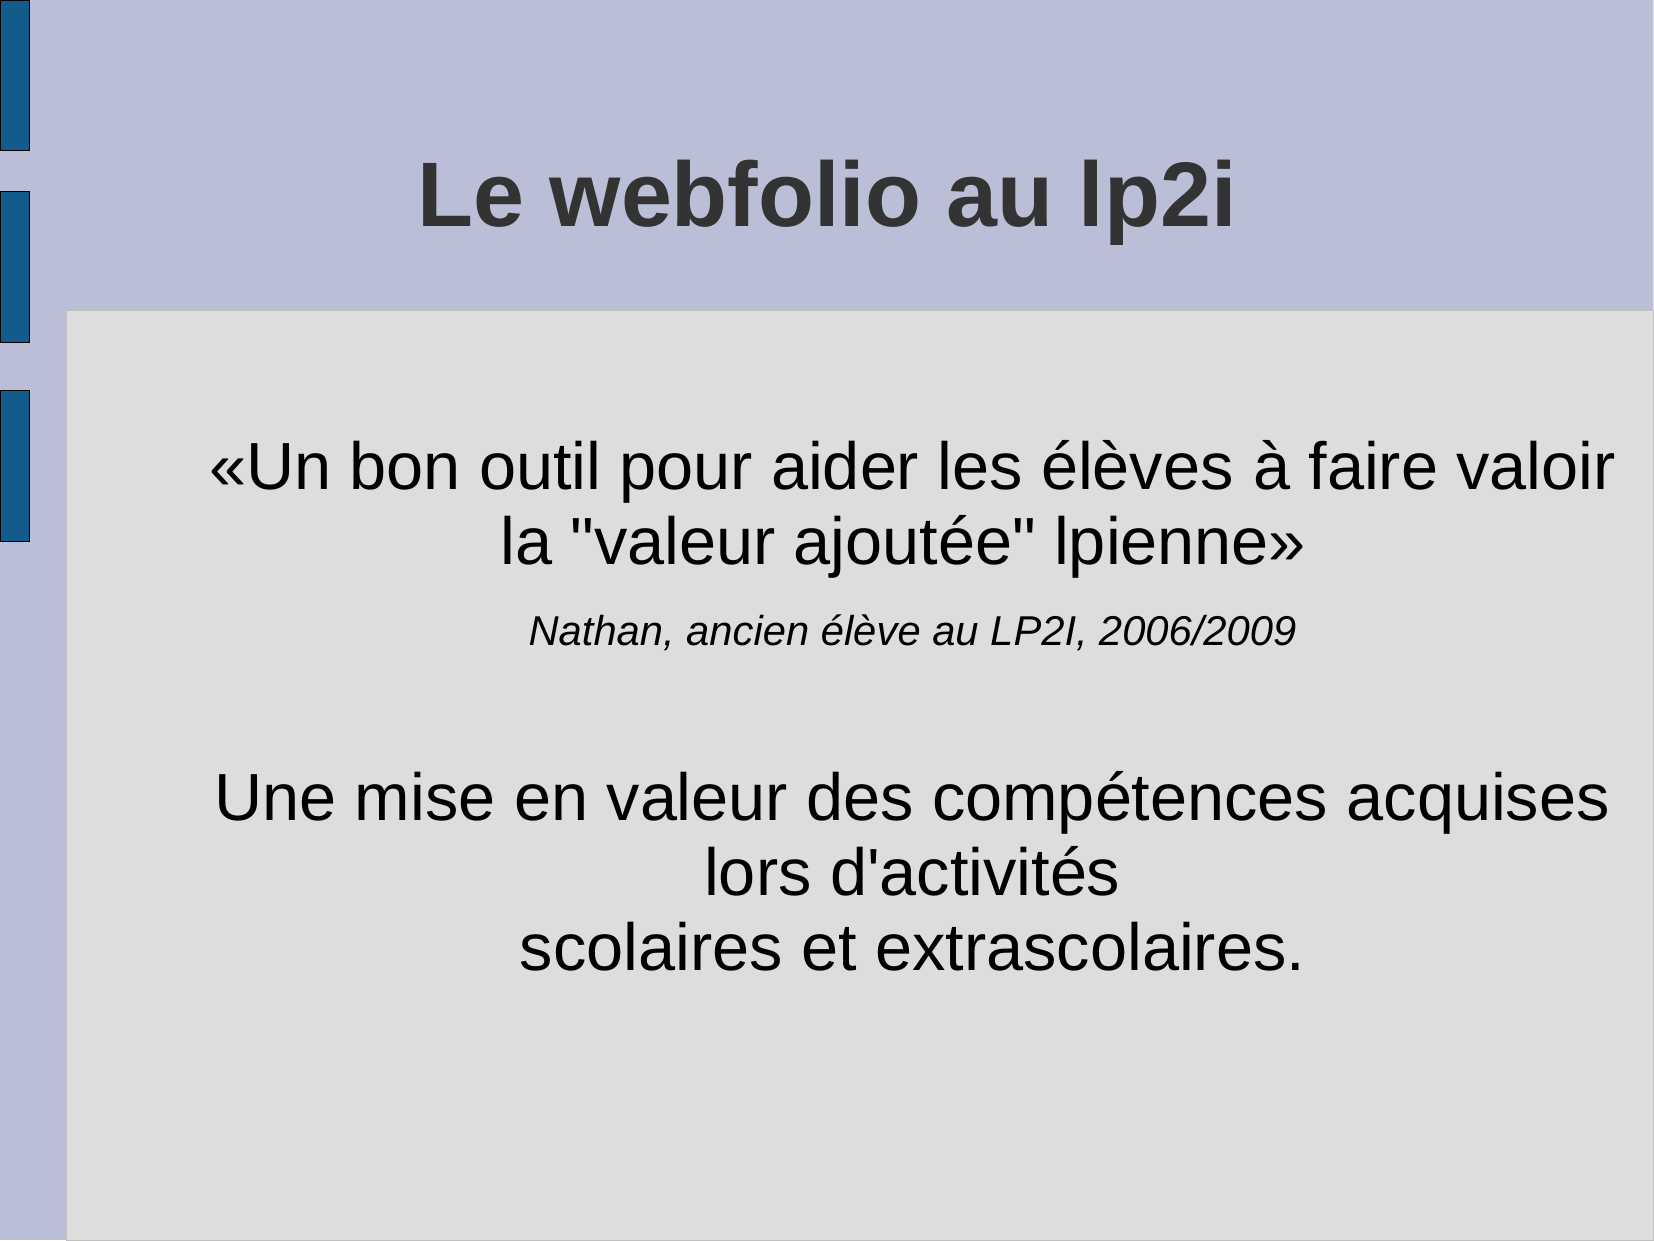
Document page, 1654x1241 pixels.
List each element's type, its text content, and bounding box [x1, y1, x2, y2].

list «Un bon outil pour aider les élèves à faire valoir la "valeur ajoutée" lpienne» Nathan, ancien élève au LP2I, 2006/2009 Une mise en valeur des compétences acquises lors d'activités scolaires et extrascolaires. [206, 324, 1619, 1107]
title Le webfolio au lp2i [121, 91, 1534, 299]
